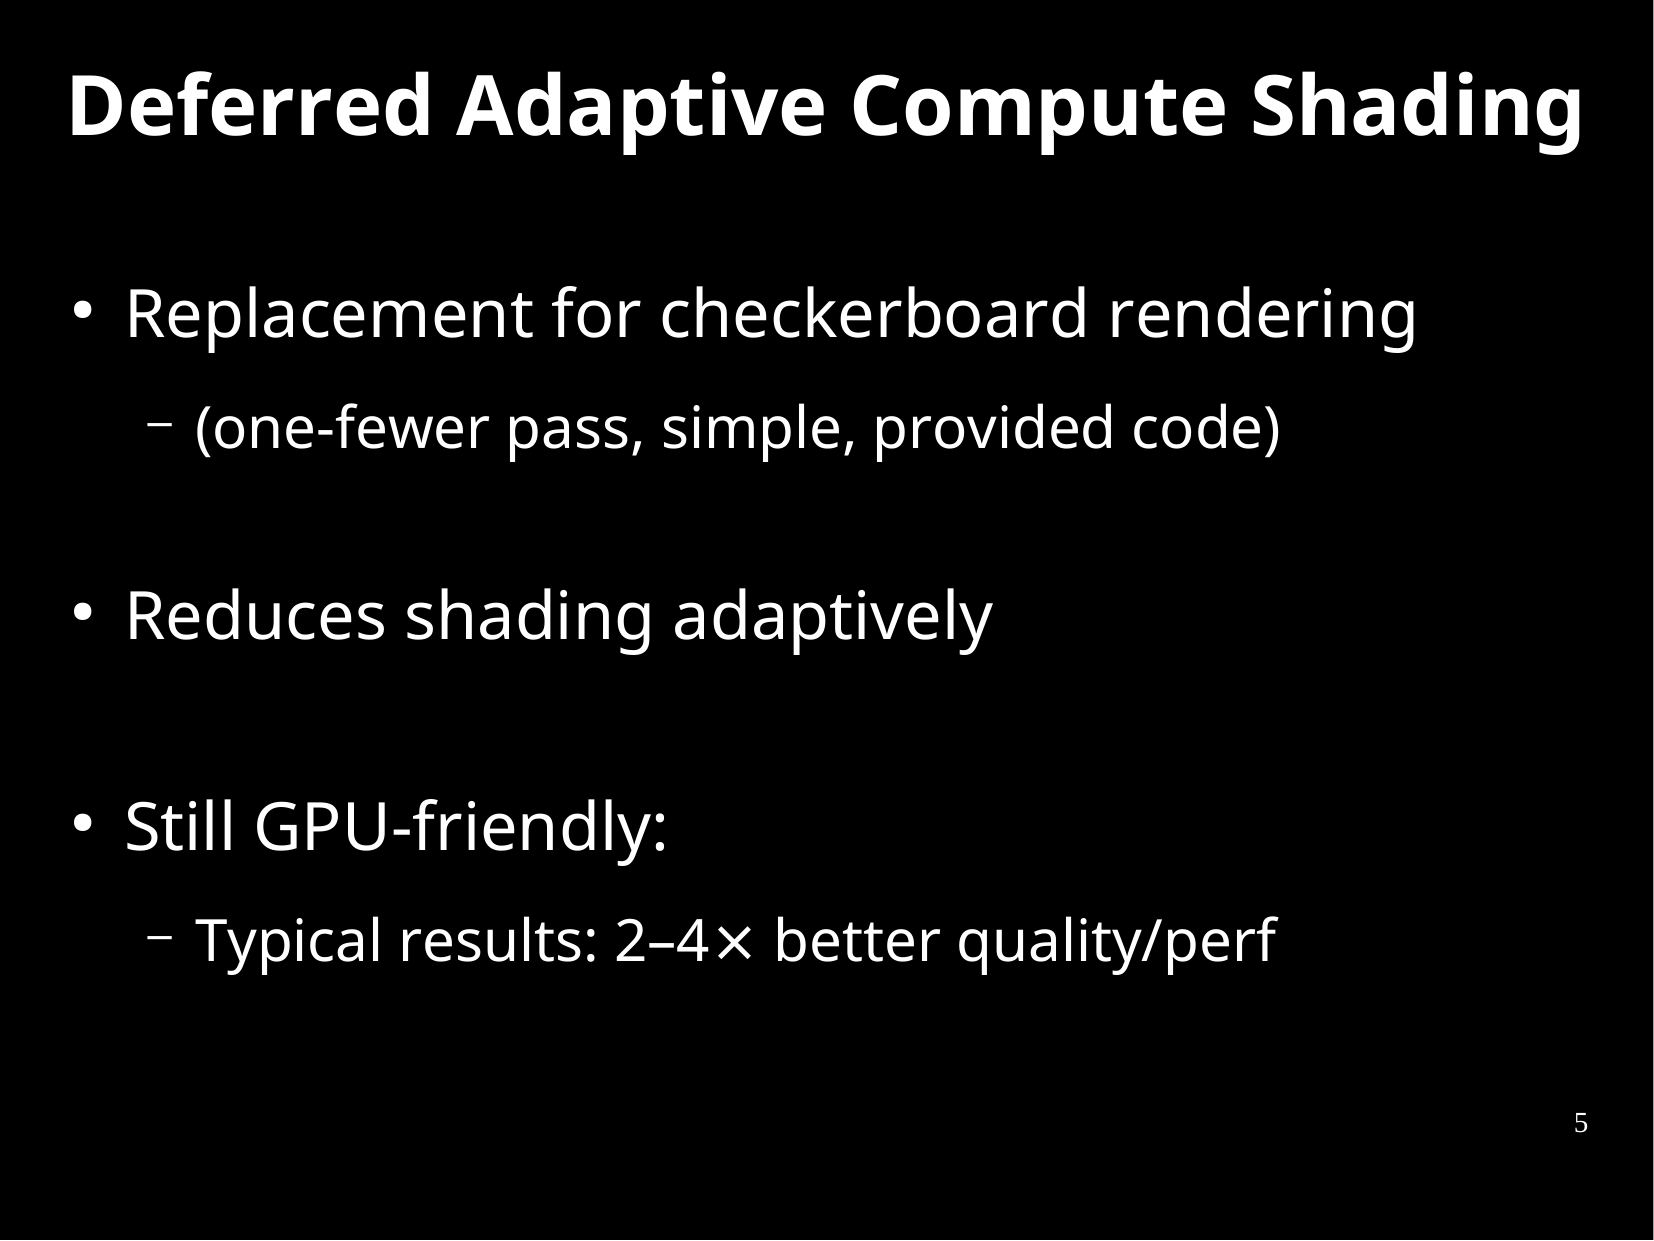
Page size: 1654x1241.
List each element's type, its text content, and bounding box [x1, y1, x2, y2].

title Deferred Adaptive Compute Shading [0, 0, 1654, 207]
list Replacement for checkerboard rendering (one-fewer pass, simple, provided code) Reduces shading adaptively Still GPU-friendly: Typical results: 2–4⨯ better quality/perf [53, 265, 1595, 1063]
